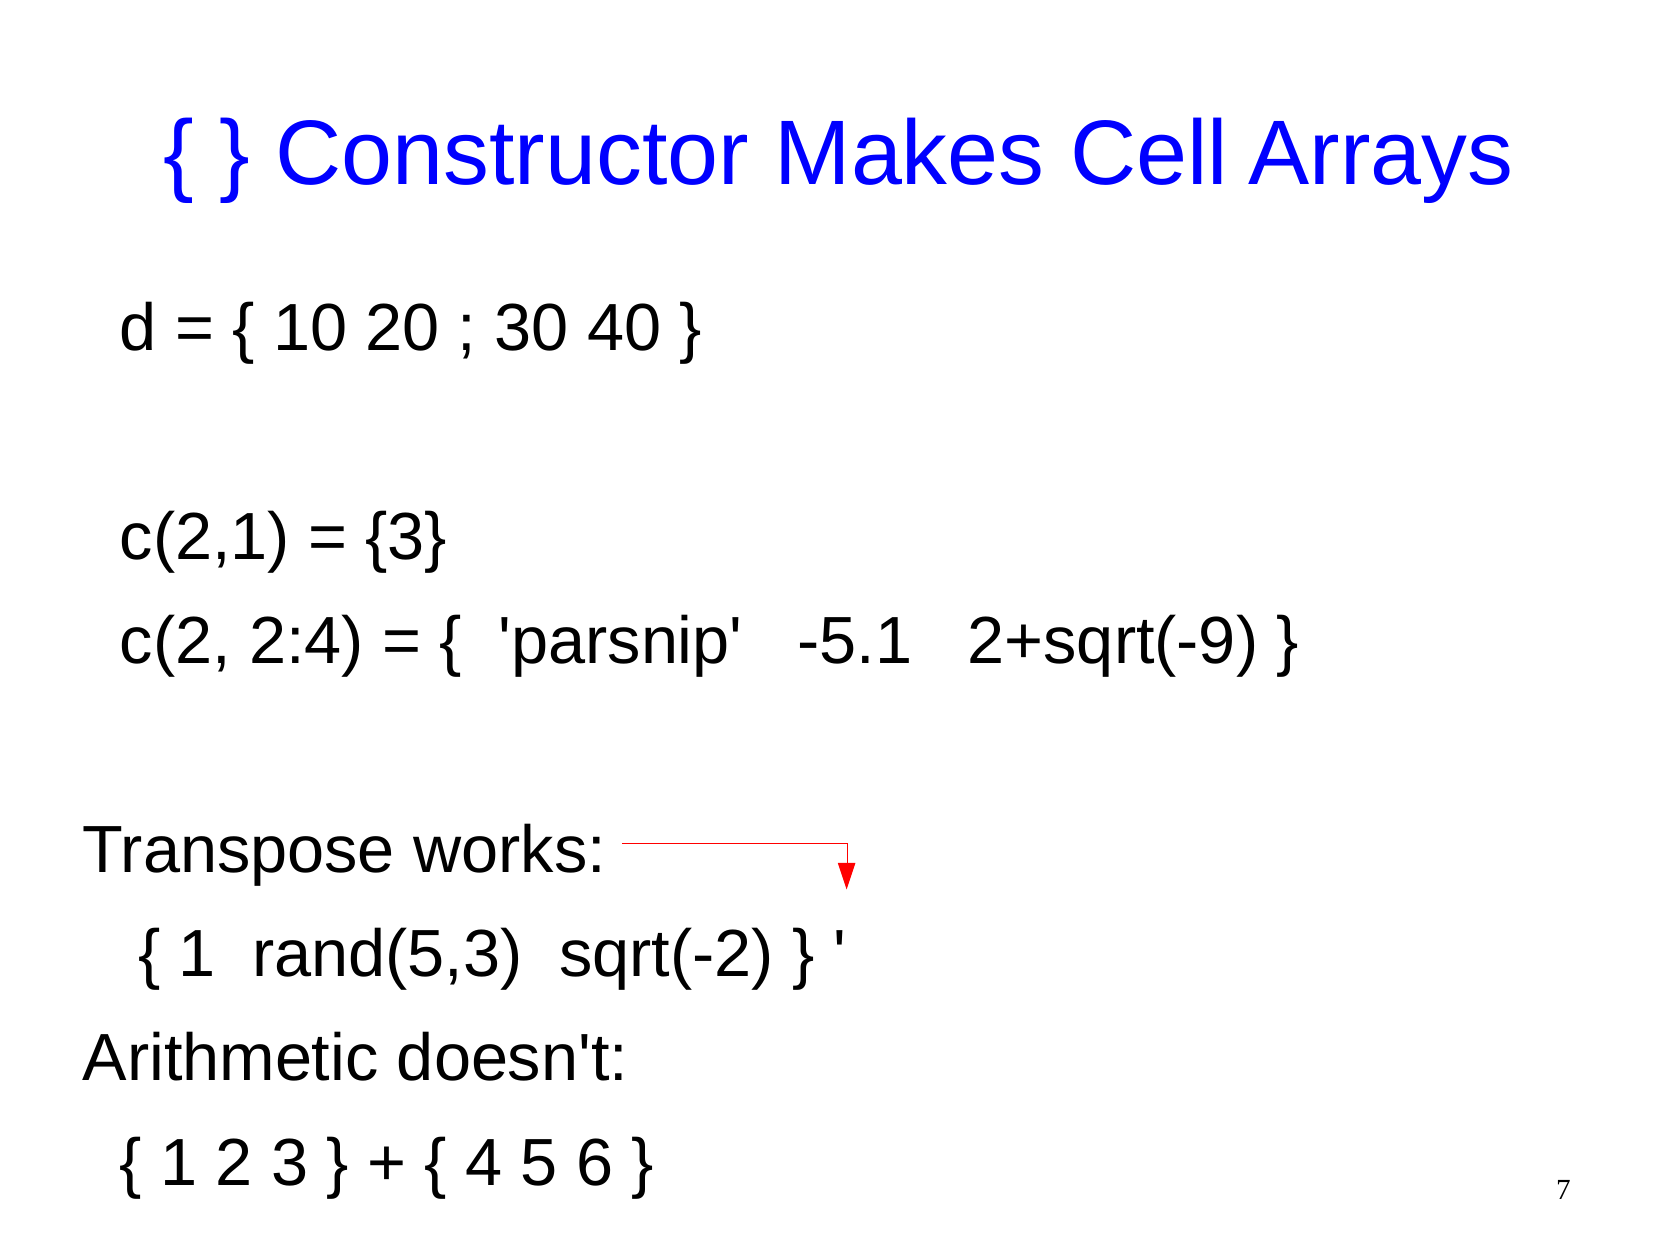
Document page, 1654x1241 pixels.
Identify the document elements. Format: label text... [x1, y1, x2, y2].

list d = { 10 20 ; 30 40 } c(2,1) = {3} c(2, 2:4) = { 'parsnip' -5.1 2+sqrt(-9) } Transpose works: { 1 rand(5,3) sqrt(-2) } ' Arithmetic doesn't: { 1 2 3 } + { 4 5 6 } [82, 290, 1571, 1200]
title { } Constructor Makes Cell Arrays [82, 56, 1571, 250]
